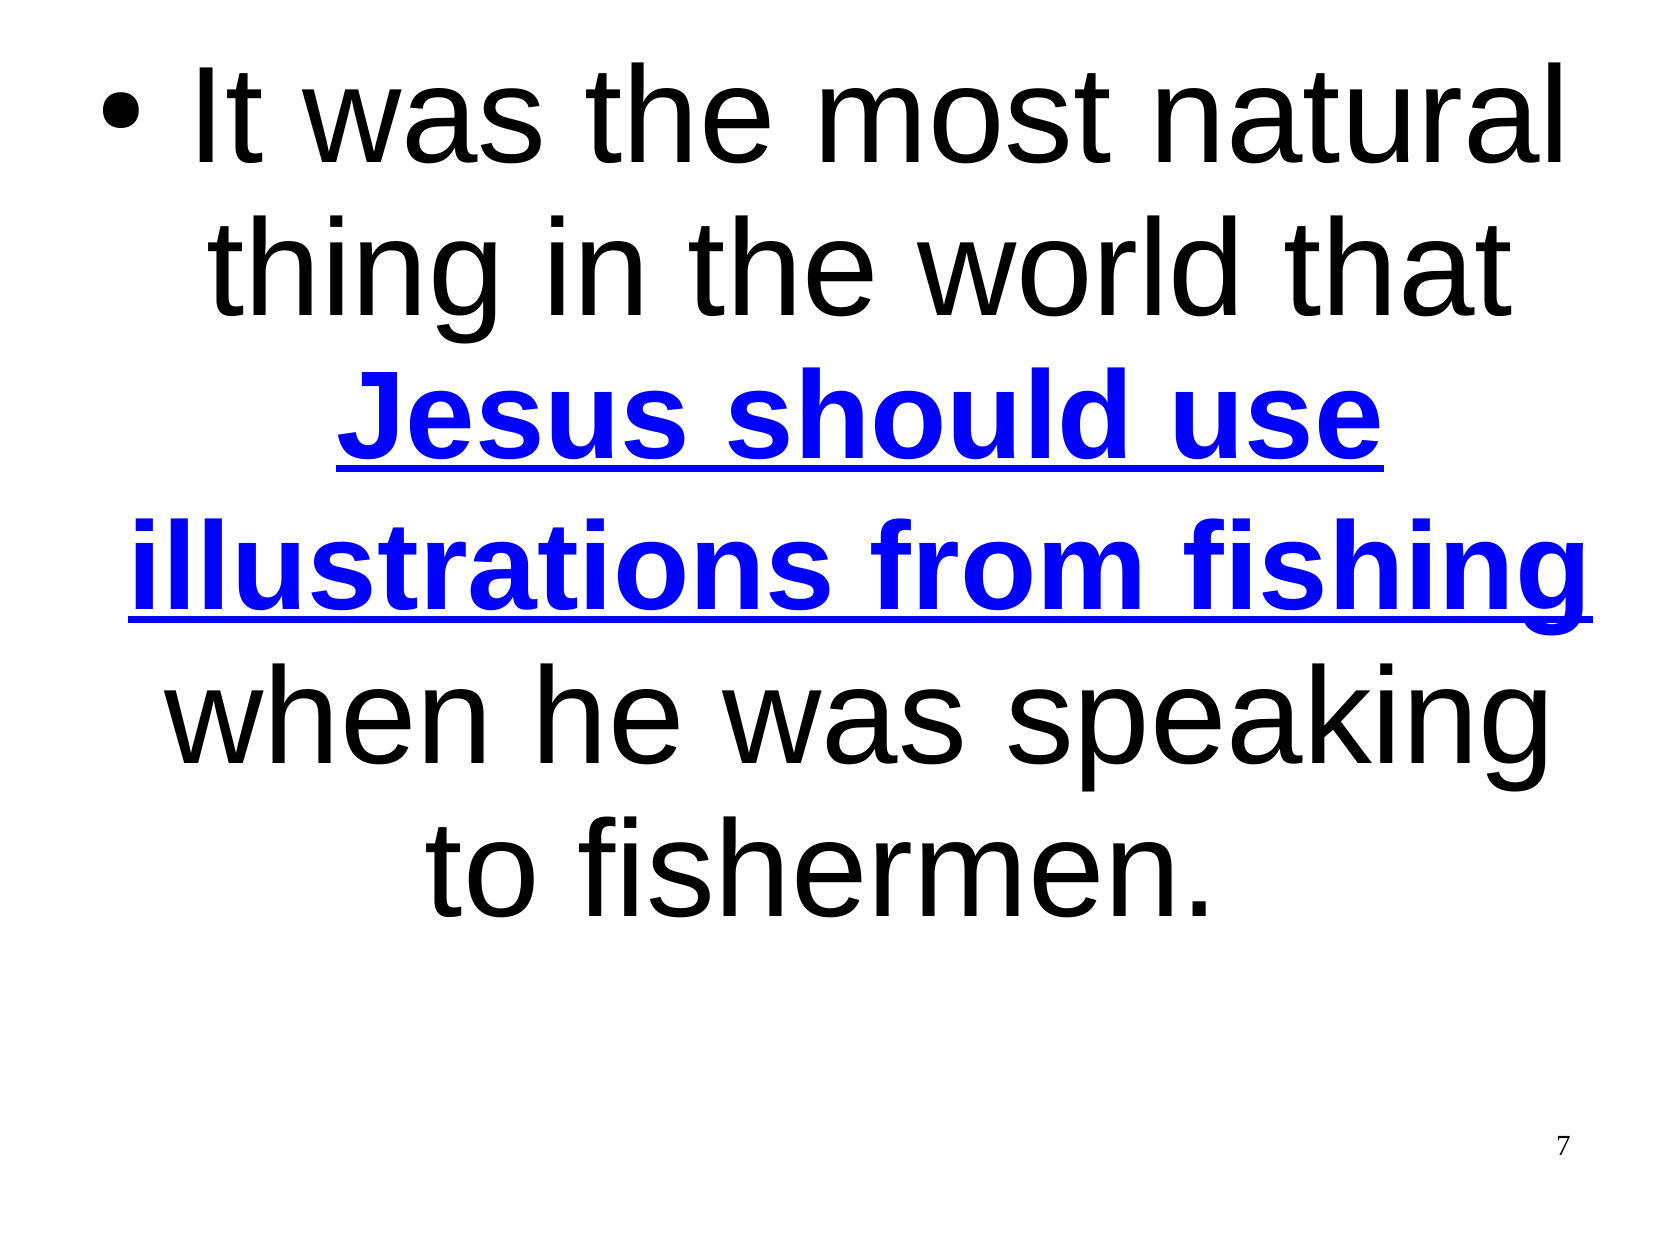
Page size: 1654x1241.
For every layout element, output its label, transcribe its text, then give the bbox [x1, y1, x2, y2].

list It was the most natural thing in the world that Jesus should use illustrations from fishing when he was speaking to fishermen. [37, 37, 1613, 1238]
